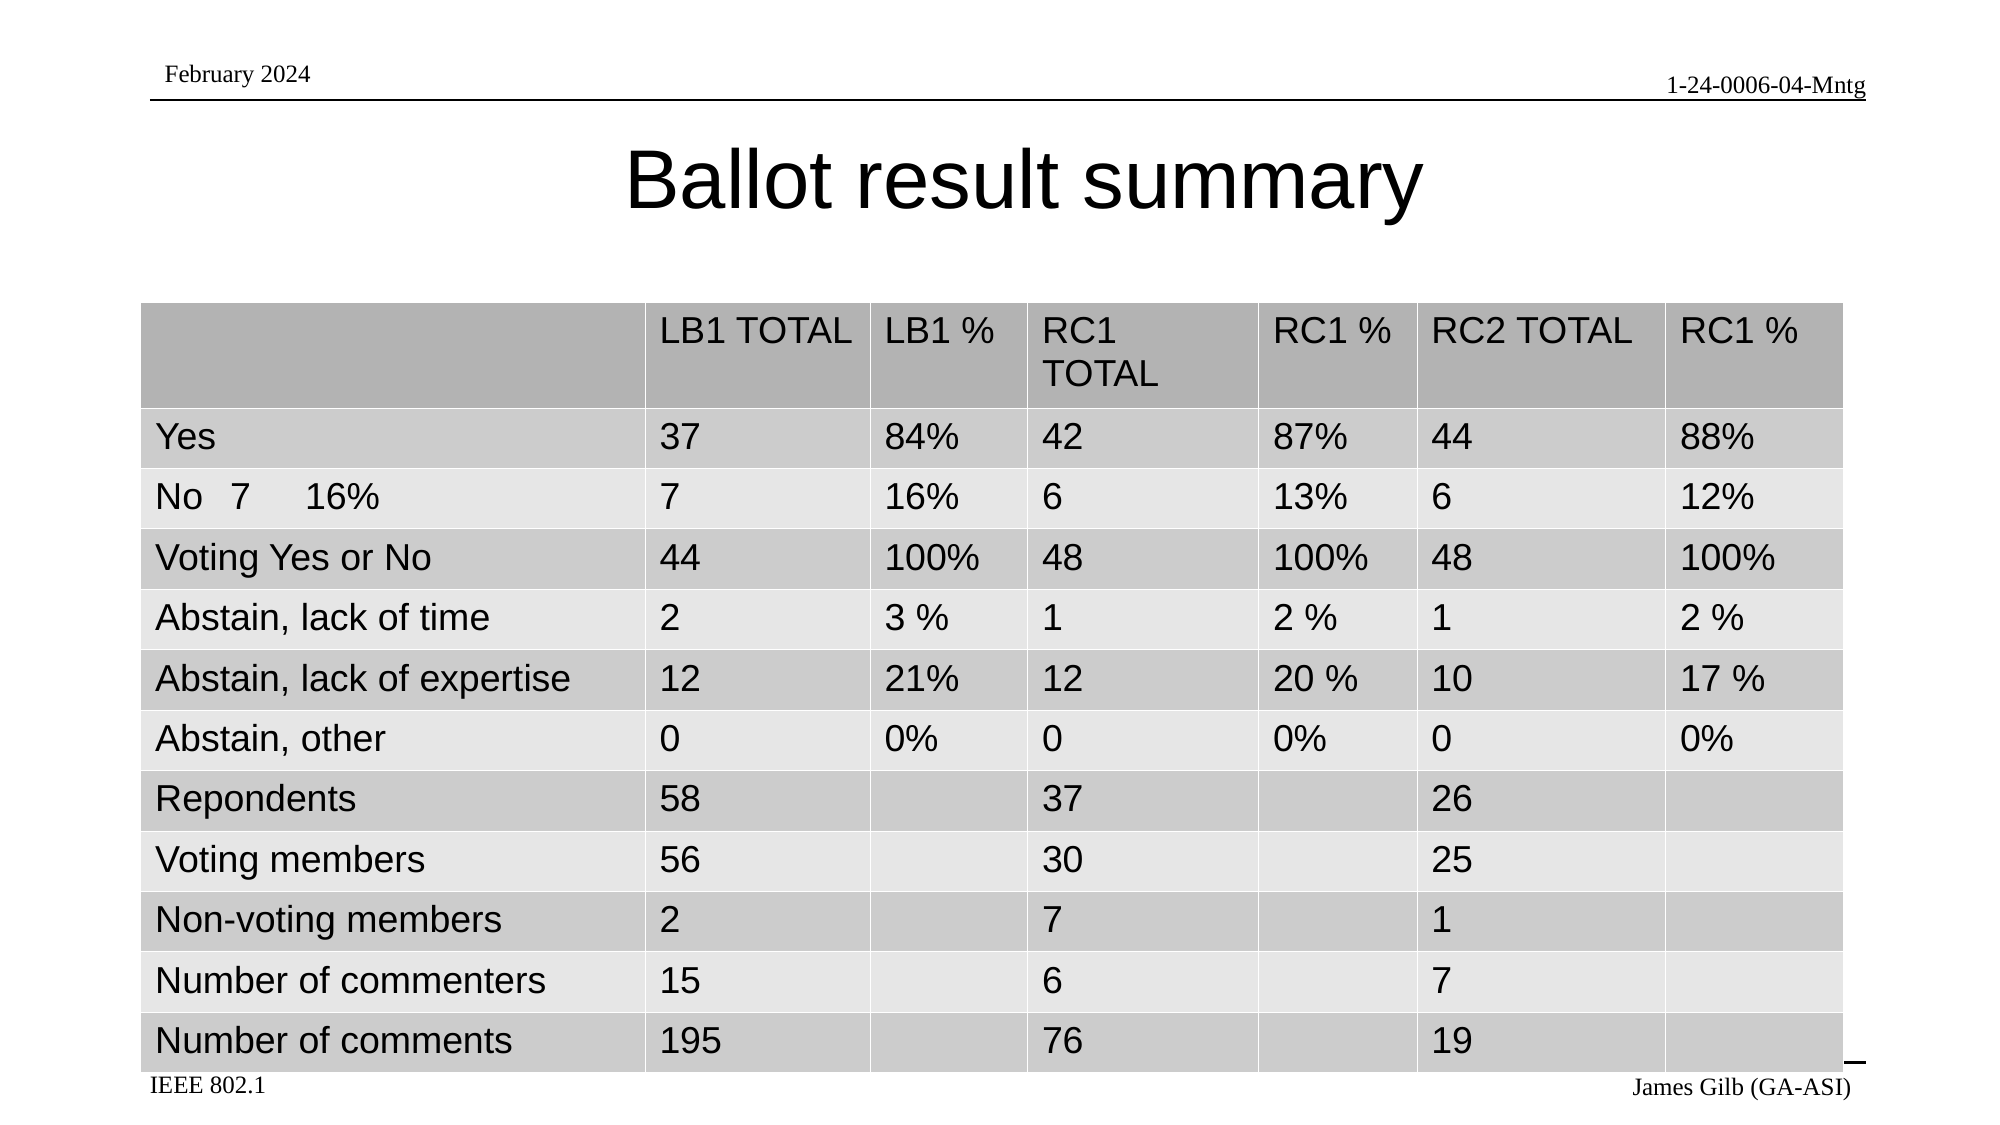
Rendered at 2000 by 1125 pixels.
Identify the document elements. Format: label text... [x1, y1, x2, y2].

table_cell 37 [646, 409, 870, 468]
table_cell [871, 1013, 1027, 1072]
table_header LB1 % [871, 303, 1027, 408]
table_cell [871, 952, 1027, 1012]
table_cell [1259, 771, 1417, 831]
table_cell Abstain, lack of expertise [141, 650, 645, 710]
table_cell [1259, 952, 1417, 1012]
table_cell 1 [1418, 590, 1665, 649]
table_cell Repondents [141, 771, 645, 831]
table_cell Voting members [141, 832, 645, 891]
table_cell 88% [1666, 409, 1843, 468]
table_cell 1 [1418, 892, 1665, 951]
table_cell 10 [1418, 650, 1665, 710]
table_cell 12 [646, 650, 870, 710]
table_cell 12 [1028, 650, 1258, 710]
table_cell [1259, 832, 1417, 891]
table_cell 37 [1028, 771, 1258, 831]
table_cell 25 [1418, 832, 1665, 891]
table_cell 2 [646, 892, 870, 951]
table_header RC1 TOTAL [1028, 303, 1258, 408]
table_cell 0 [646, 711, 870, 770]
table_cell 42 [1028, 409, 1258, 468]
table_cell Number of comments [141, 1013, 645, 1072]
table_cell 12% [1666, 469, 1843, 528]
table_cell 44 [1418, 409, 1665, 468]
table_cell 6 [1418, 469, 1665, 528]
table_cell No 7 16% [141, 469, 645, 528]
table_header RC2 TOTAL [1418, 303, 1665, 408]
table_header LB1 TOTAL [646, 303, 870, 408]
table_cell 195 [646, 1013, 870, 1072]
table_cell 2 [646, 590, 870, 649]
table_cell 56 [646, 832, 870, 891]
table_cell Voting Yes or No [141, 529, 645, 589]
table_cell [1666, 1013, 1843, 1072]
table_cell 48 [1028, 529, 1258, 589]
table_cell [1259, 1013, 1417, 1072]
table_cell 2 % [1666, 590, 1843, 649]
table_cell [1666, 771, 1843, 831]
table_cell 84% [871, 409, 1027, 468]
table_cell Abstain, other [141, 711, 645, 770]
table_cell Yes [141, 409, 645, 468]
table_cell 13% [1259, 469, 1417, 528]
table_cell 15 [646, 952, 870, 1012]
table_cell 0 [1028, 711, 1258, 770]
table_cell 87% [1259, 409, 1417, 468]
table_cell 0% [1259, 711, 1417, 770]
table_cell 19 [1418, 1013, 1665, 1072]
table_cell 30 [1028, 832, 1258, 891]
table_cell Non-voting members [141, 892, 645, 951]
table_cell 100% [1666, 529, 1843, 589]
table_header RC1 % [1666, 303, 1843, 408]
table_cell [871, 771, 1027, 831]
table_cell 17 % [1666, 650, 1843, 710]
table_cell [871, 832, 1027, 891]
table_cell [1666, 892, 1843, 951]
table_cell 3 % [871, 590, 1027, 649]
table_cell 7 [1418, 952, 1665, 1012]
table_cell [1666, 952, 1843, 1012]
table_cell 44 [646, 529, 870, 589]
table_cell 16% [871, 469, 1027, 528]
table_cell 20 % [1259, 650, 1417, 710]
table_cell 7 [646, 469, 870, 528]
table_cell 76 [1028, 1013, 1258, 1072]
table_cell 1 [1028, 590, 1258, 649]
table_cell [871, 892, 1027, 951]
title Ballot result summary [149, 112, 1900, 238]
table_cell 0% [871, 711, 1027, 770]
table_cell 7 [1028, 892, 1258, 951]
table_cell 21% [871, 650, 1027, 710]
table_header [141, 303, 645, 408]
table_cell 2 % [1259, 590, 1417, 649]
table_cell 0 [1418, 711, 1665, 770]
table_cell 48 [1418, 529, 1665, 589]
table_cell 0% [1666, 711, 1843, 770]
table_cell 100% [1259, 529, 1417, 589]
table_cell 6 [1028, 469, 1258, 528]
table_cell 100% [871, 529, 1027, 589]
table_cell 6 [1028, 952, 1258, 1012]
table_cell 58 [646, 771, 870, 831]
table_cell 26 [1418, 771, 1665, 831]
table_cell [1259, 892, 1417, 951]
table_header RC1 % [1259, 303, 1417, 408]
table_cell Abstain, lack of time [141, 590, 645, 649]
table_cell [1666, 832, 1843, 891]
table_cell Number of commenters [141, 952, 645, 1012]
